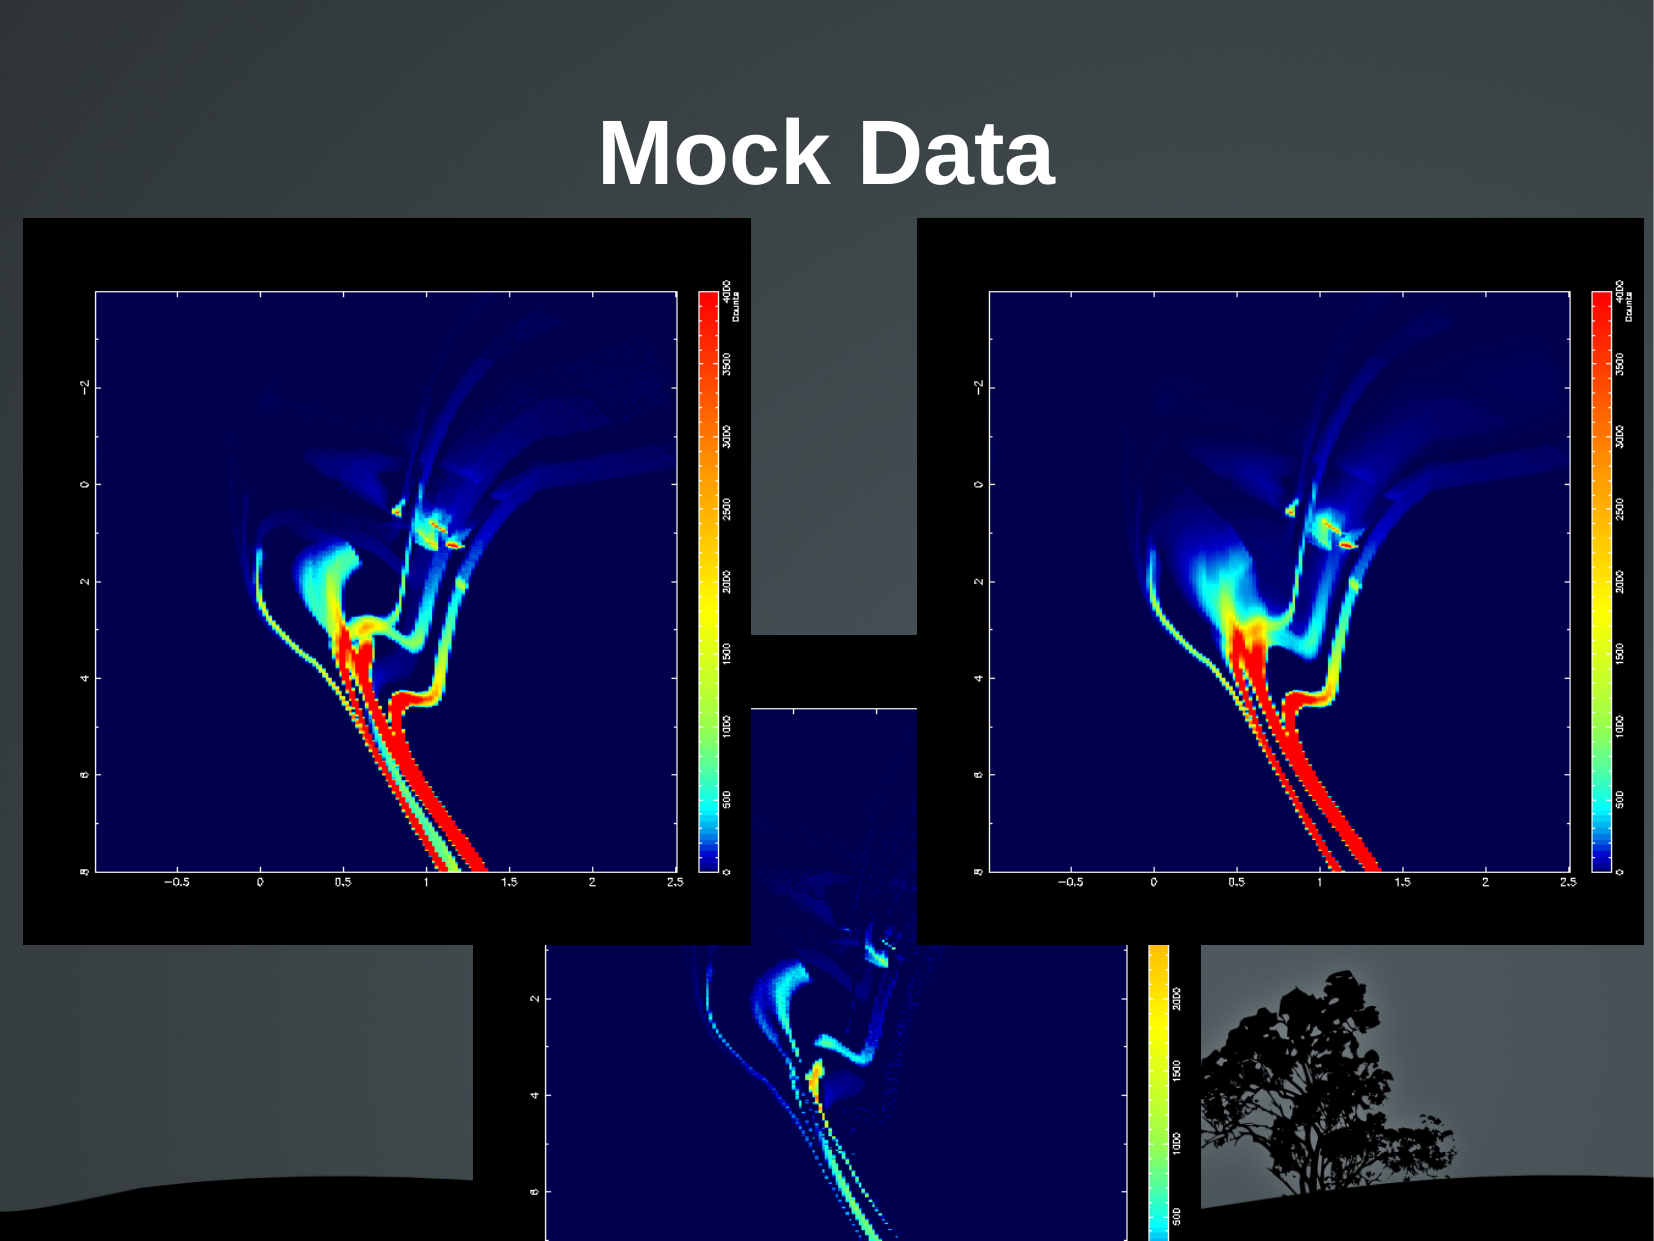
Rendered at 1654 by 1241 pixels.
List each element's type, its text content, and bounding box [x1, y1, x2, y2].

picture [0, 0, 1654, 1241]
title Mock Data [82, 49, 1571, 257]
